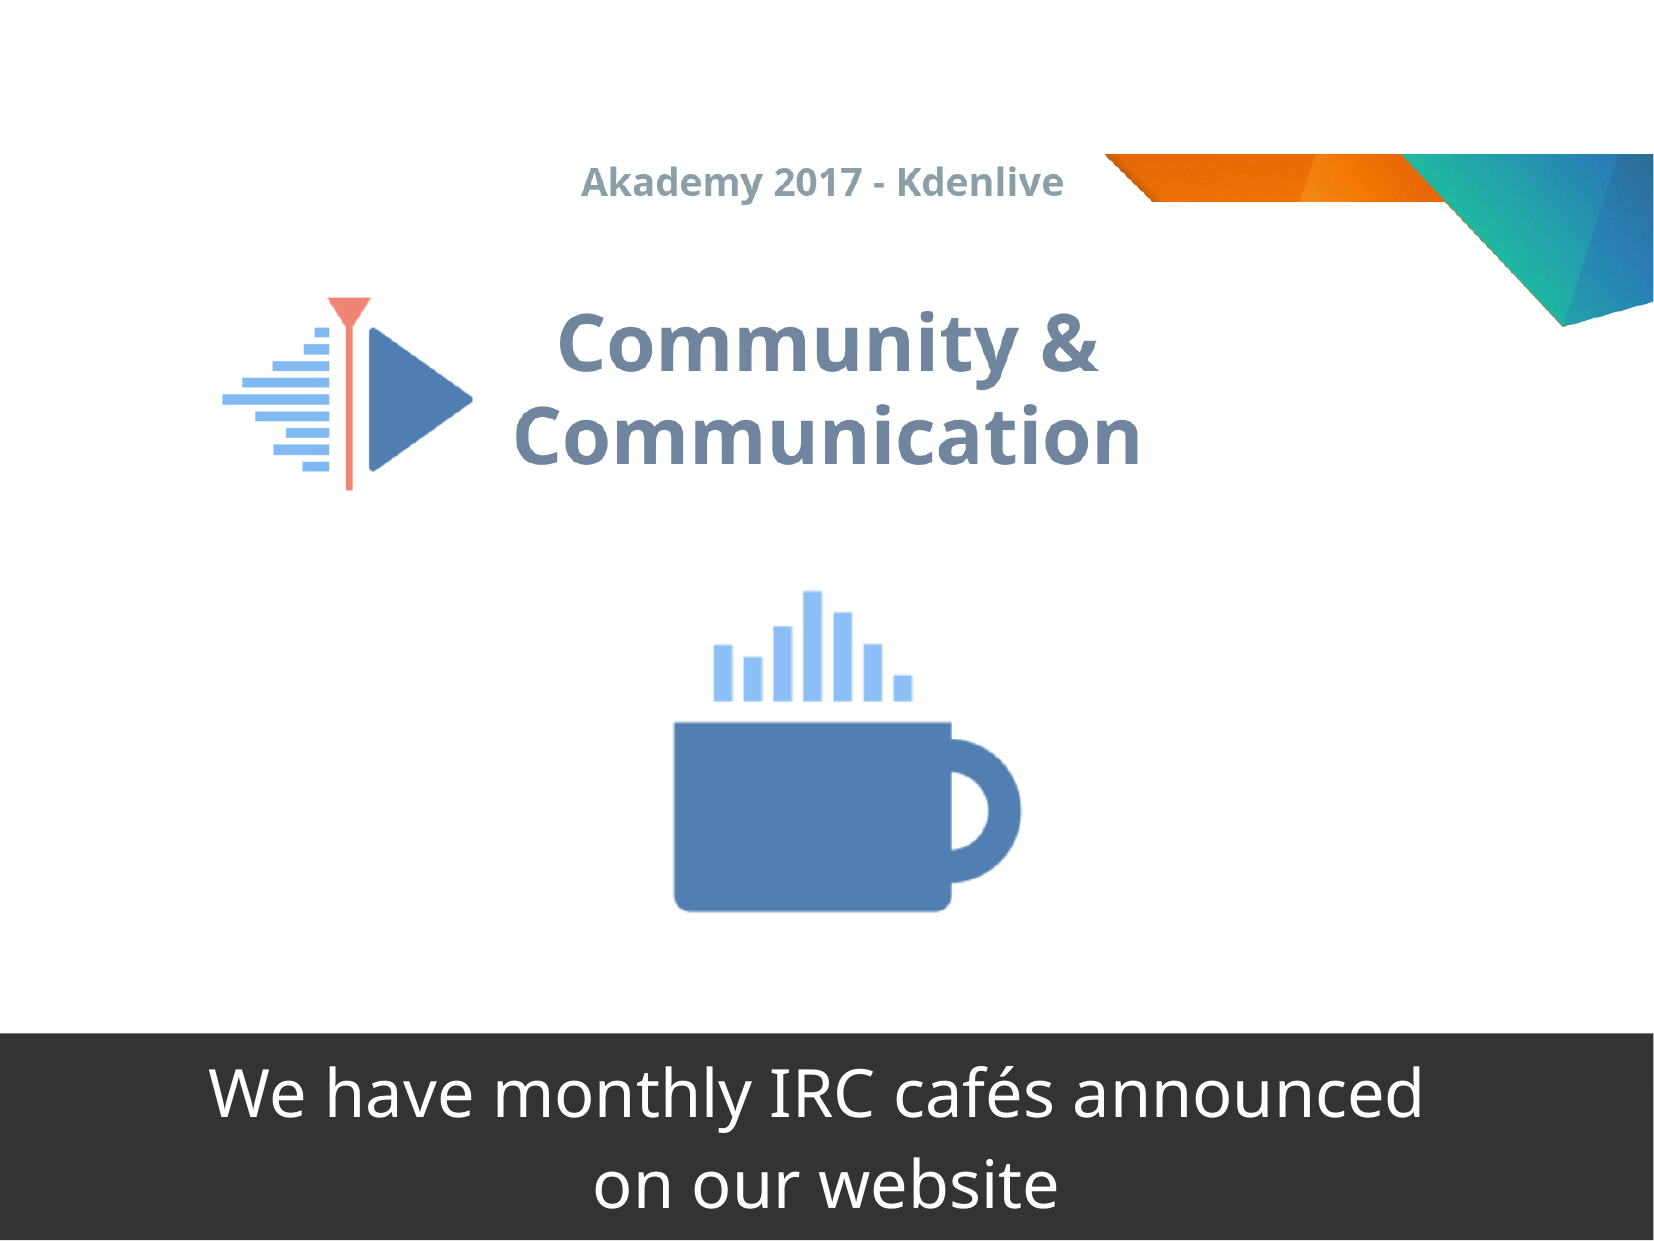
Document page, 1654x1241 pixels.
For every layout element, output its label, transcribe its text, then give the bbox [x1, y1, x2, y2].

picture [0, 154, 1654, 1033]
title We have monthly IRC cafés announced on our website [0, 1033, 1654, 1241]
